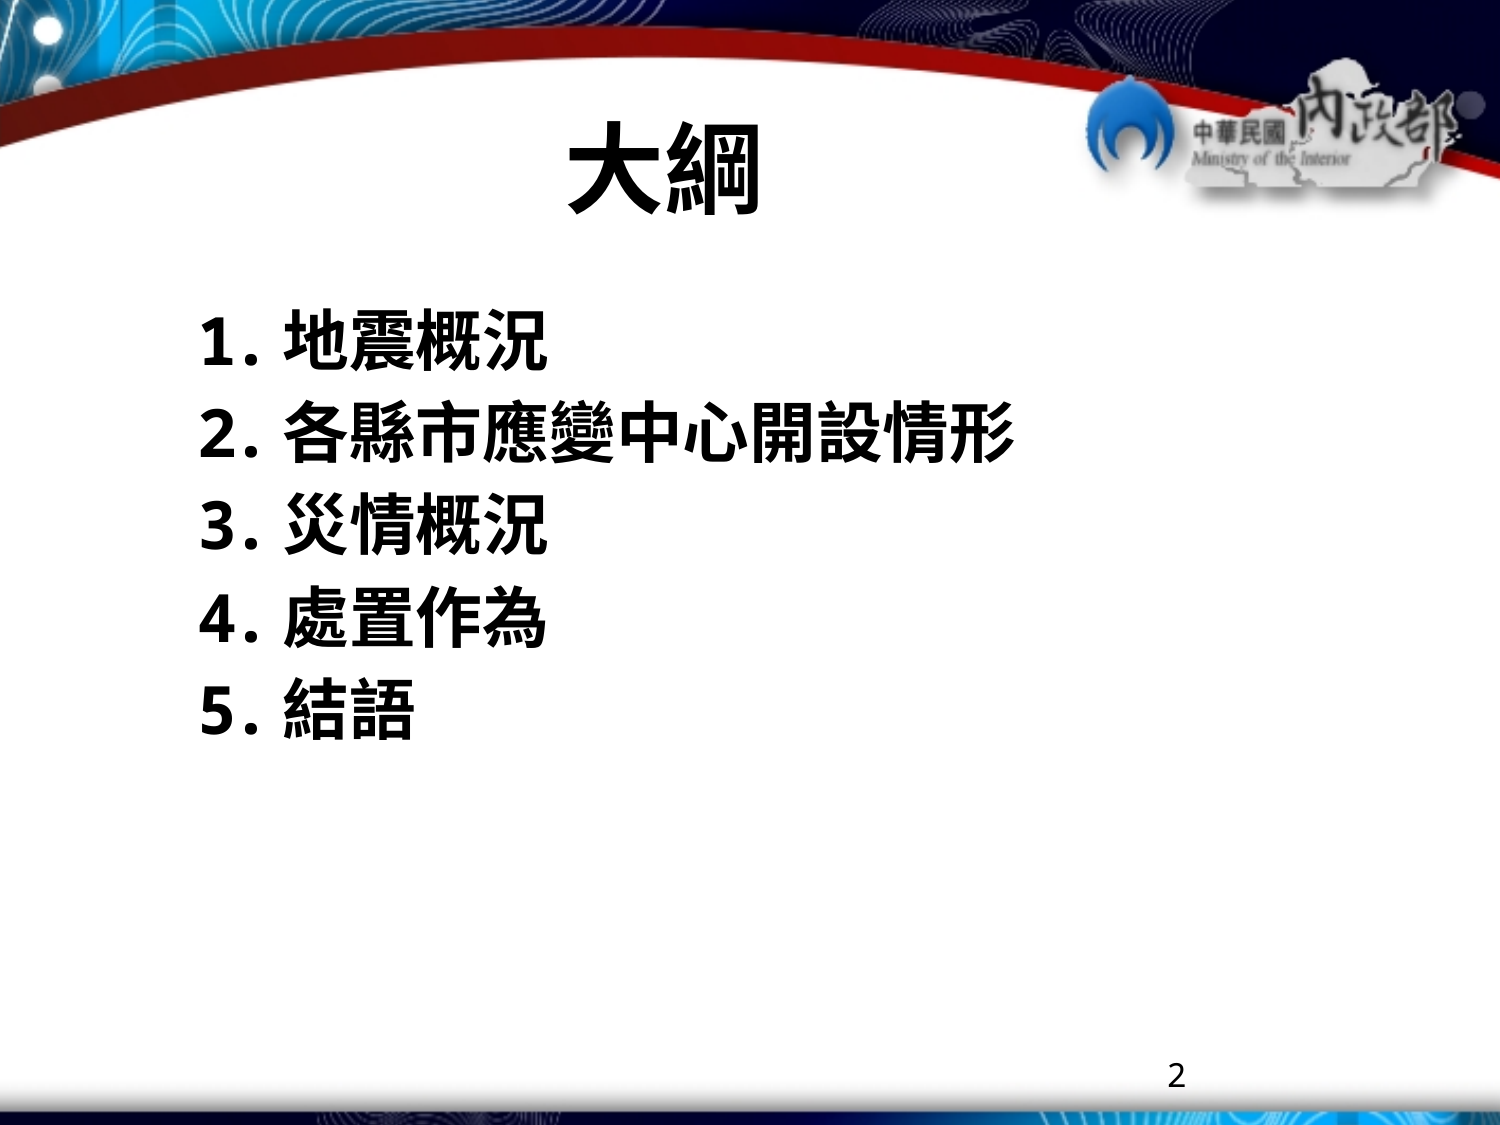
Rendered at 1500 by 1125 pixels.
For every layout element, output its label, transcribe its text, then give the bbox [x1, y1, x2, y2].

text_box 大綱 [549, 98, 1034, 235]
text_box 2 [1151, 1046, 1500, 1107]
text_box 地震概況 各縣市應變中心開設情形 災情概況 處置作為 結語 [183, 291, 1305, 756]
